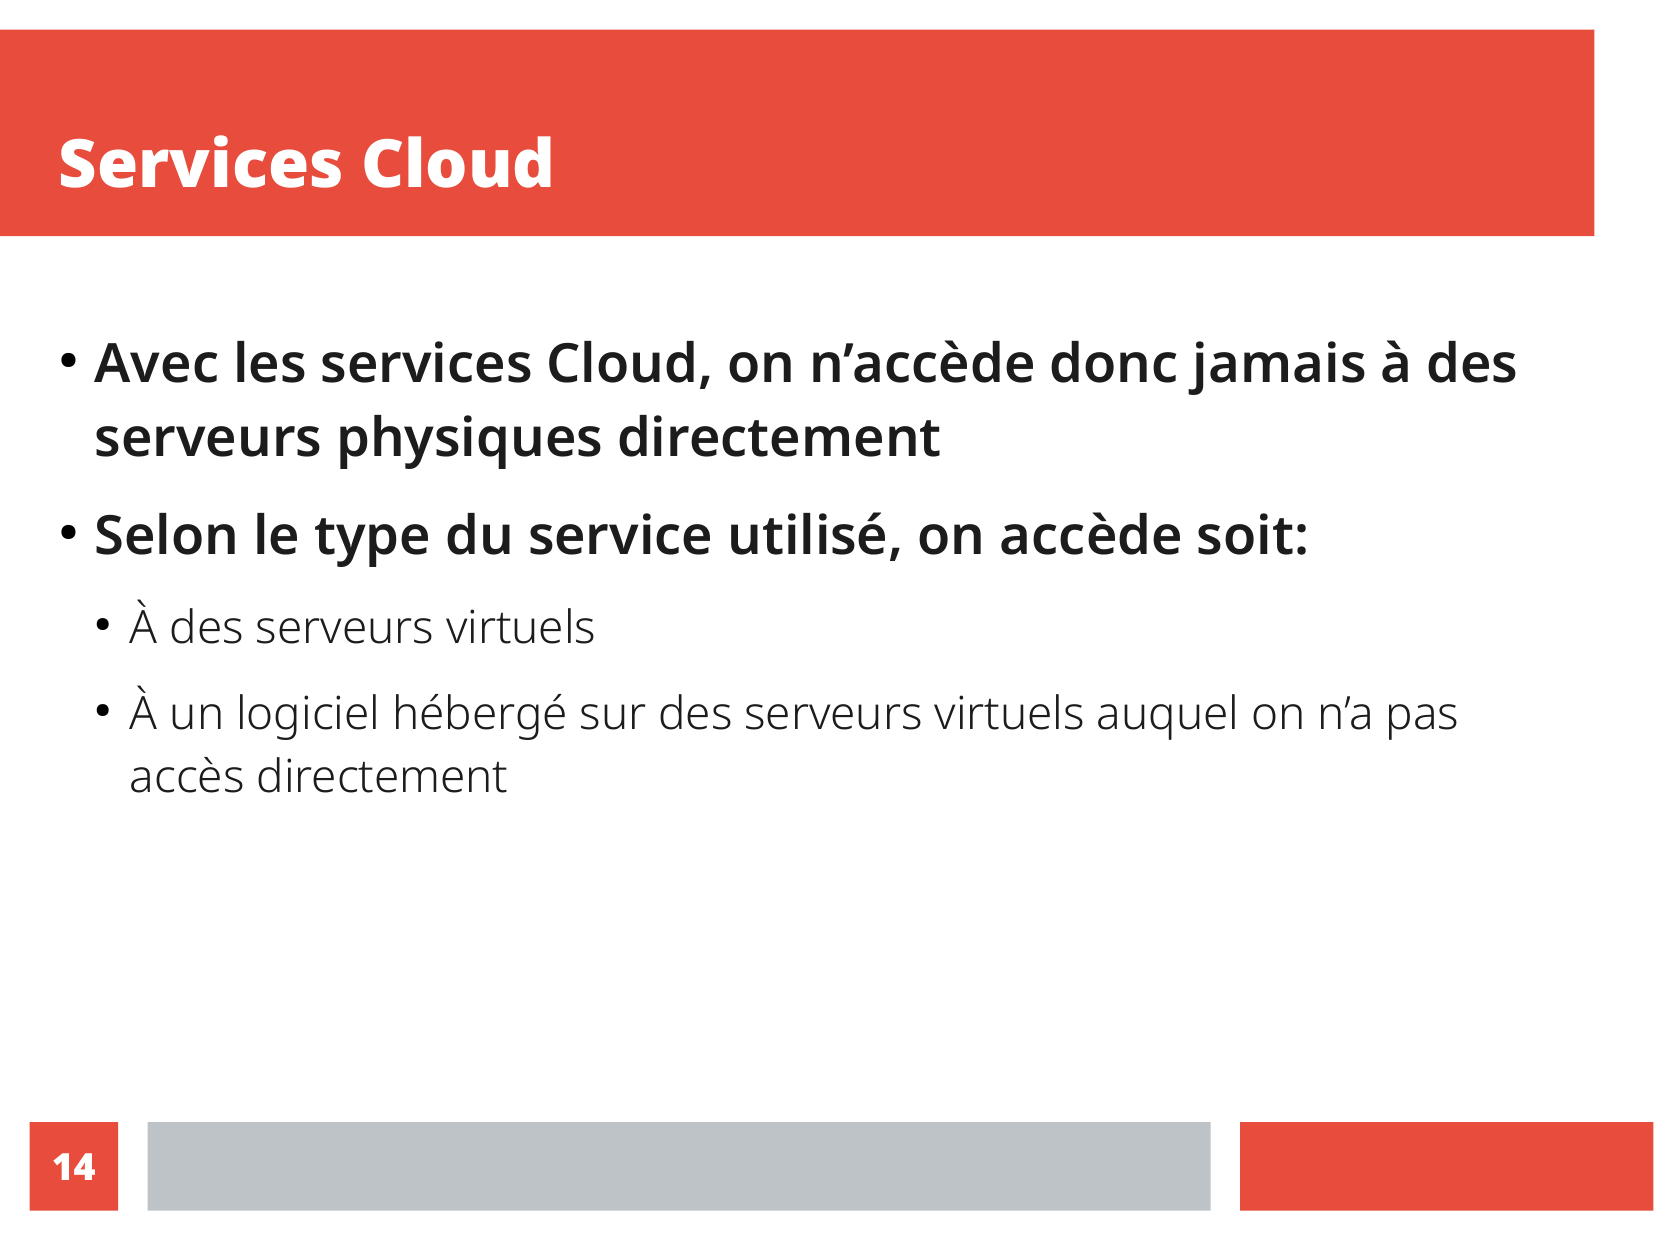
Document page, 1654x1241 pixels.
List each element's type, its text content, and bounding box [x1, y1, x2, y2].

title Services Cloud [59, 59, 1595, 207]
list Avec les services Cloud, on n’accède donc jamais à des serveurs physiques directement Selon le type du service utilisé, on accède soit: À des serveurs virtuels À un logiciel hébergé sur des serveurs virtuels auquel on n’a pas accès directement [59, 324, 1565, 1093]
